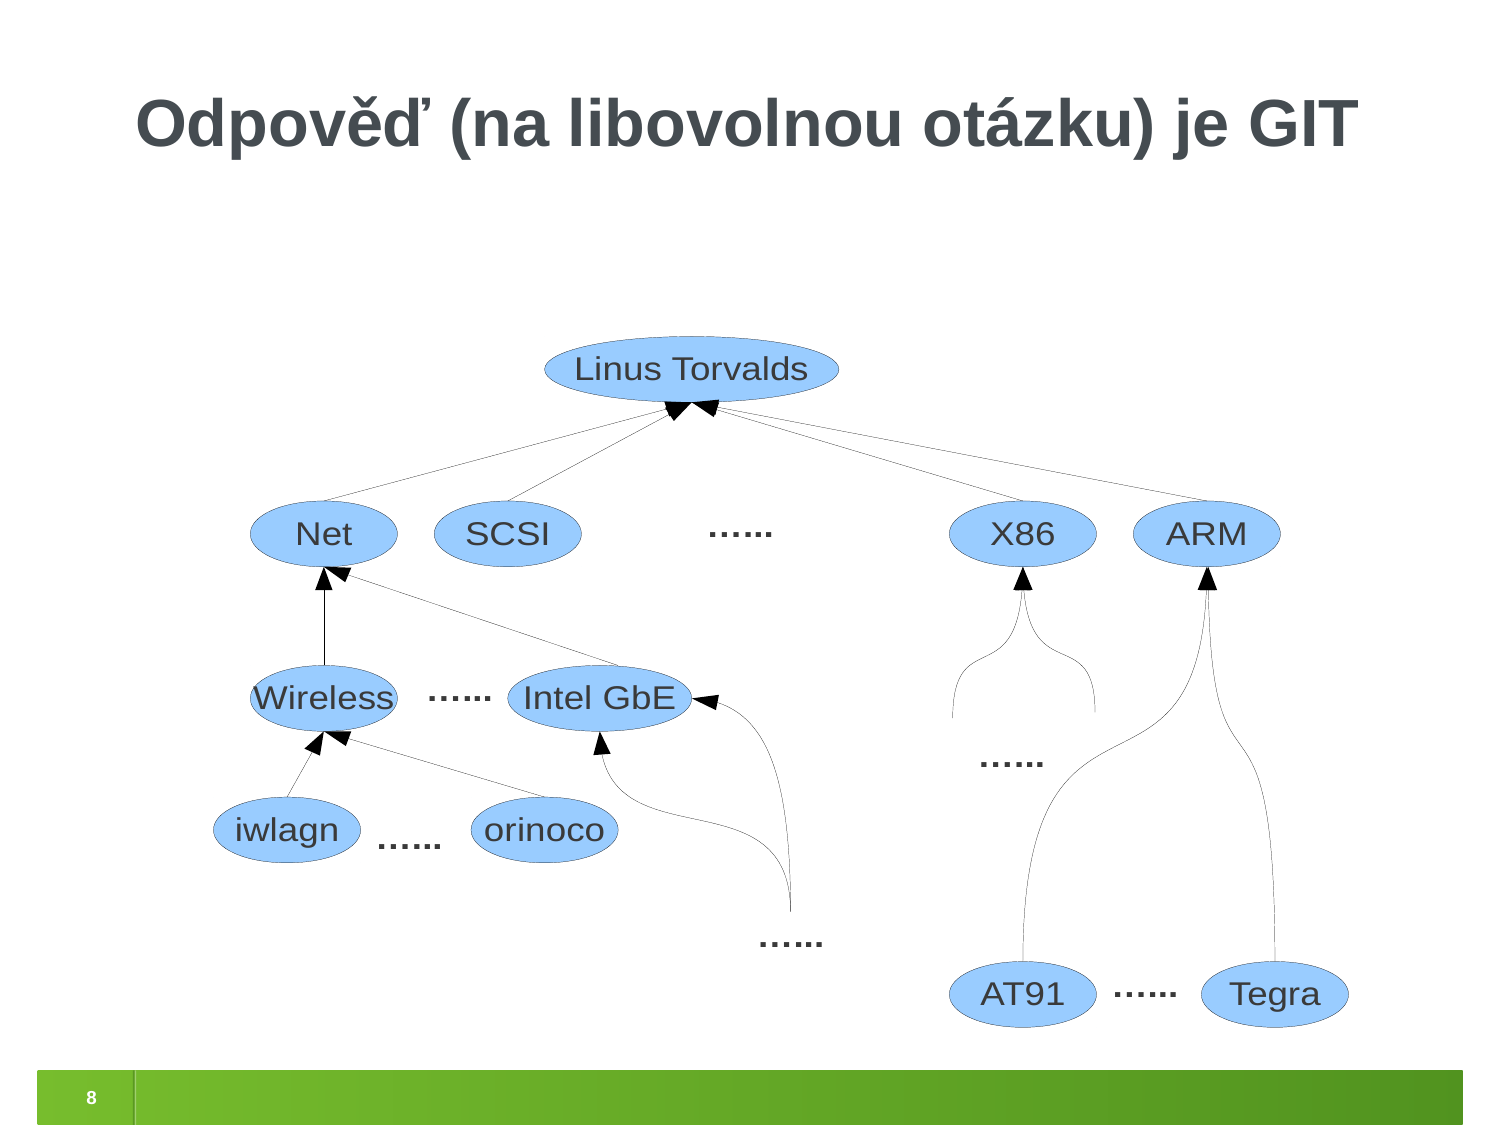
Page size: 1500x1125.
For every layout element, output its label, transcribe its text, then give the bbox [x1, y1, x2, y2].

chart [0, 197, 1500, 1125]
title Odpověď (na libovolnou otázku) je GIT [135, 41, 1372, 197]
